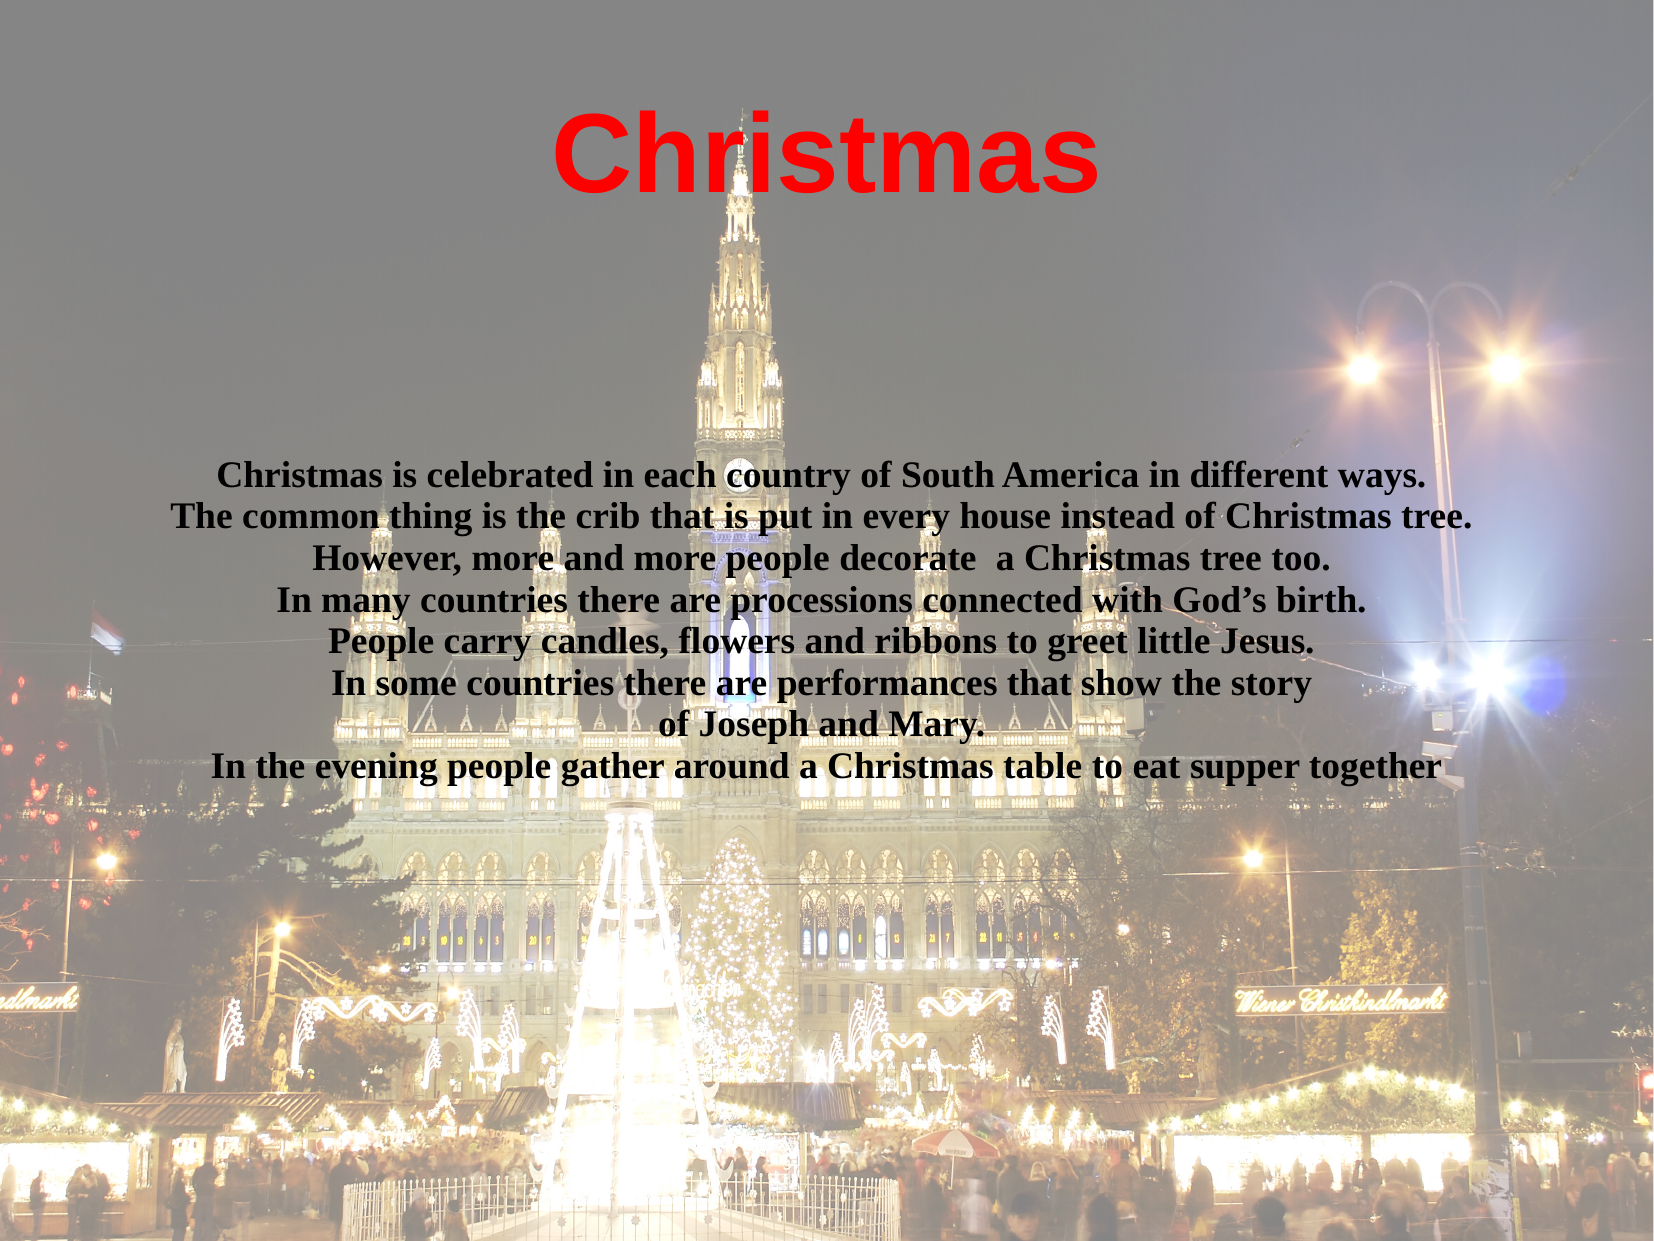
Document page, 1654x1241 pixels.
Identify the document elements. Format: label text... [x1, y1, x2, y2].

title Christmas [82, 49, 1571, 257]
picture [0, 0, 1654, 1241]
